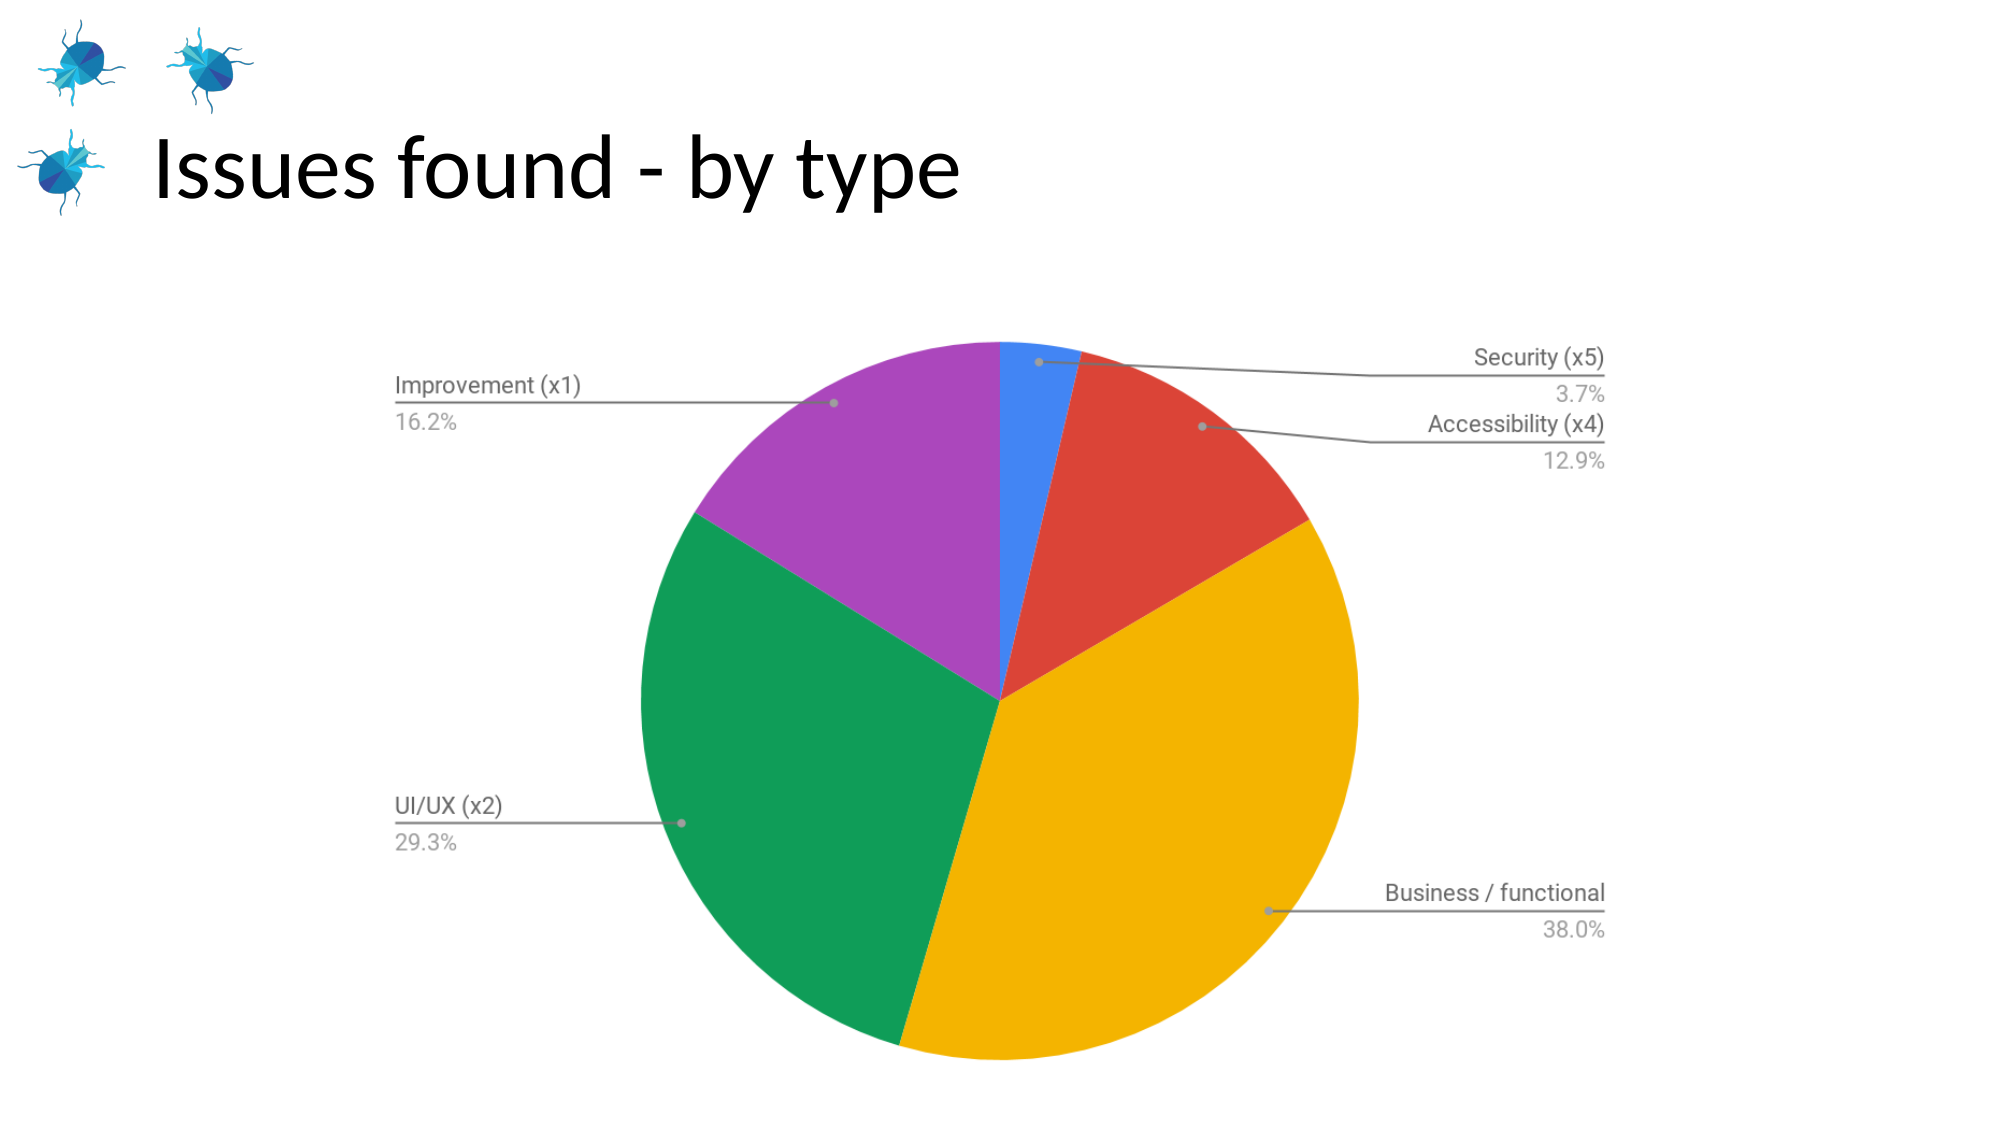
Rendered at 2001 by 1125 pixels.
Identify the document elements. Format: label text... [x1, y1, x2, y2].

picture [0, 2, 271, 233]
picture [355, 302, 1645, 1100]
title Issues found - by type [137, 59, 1863, 278]
